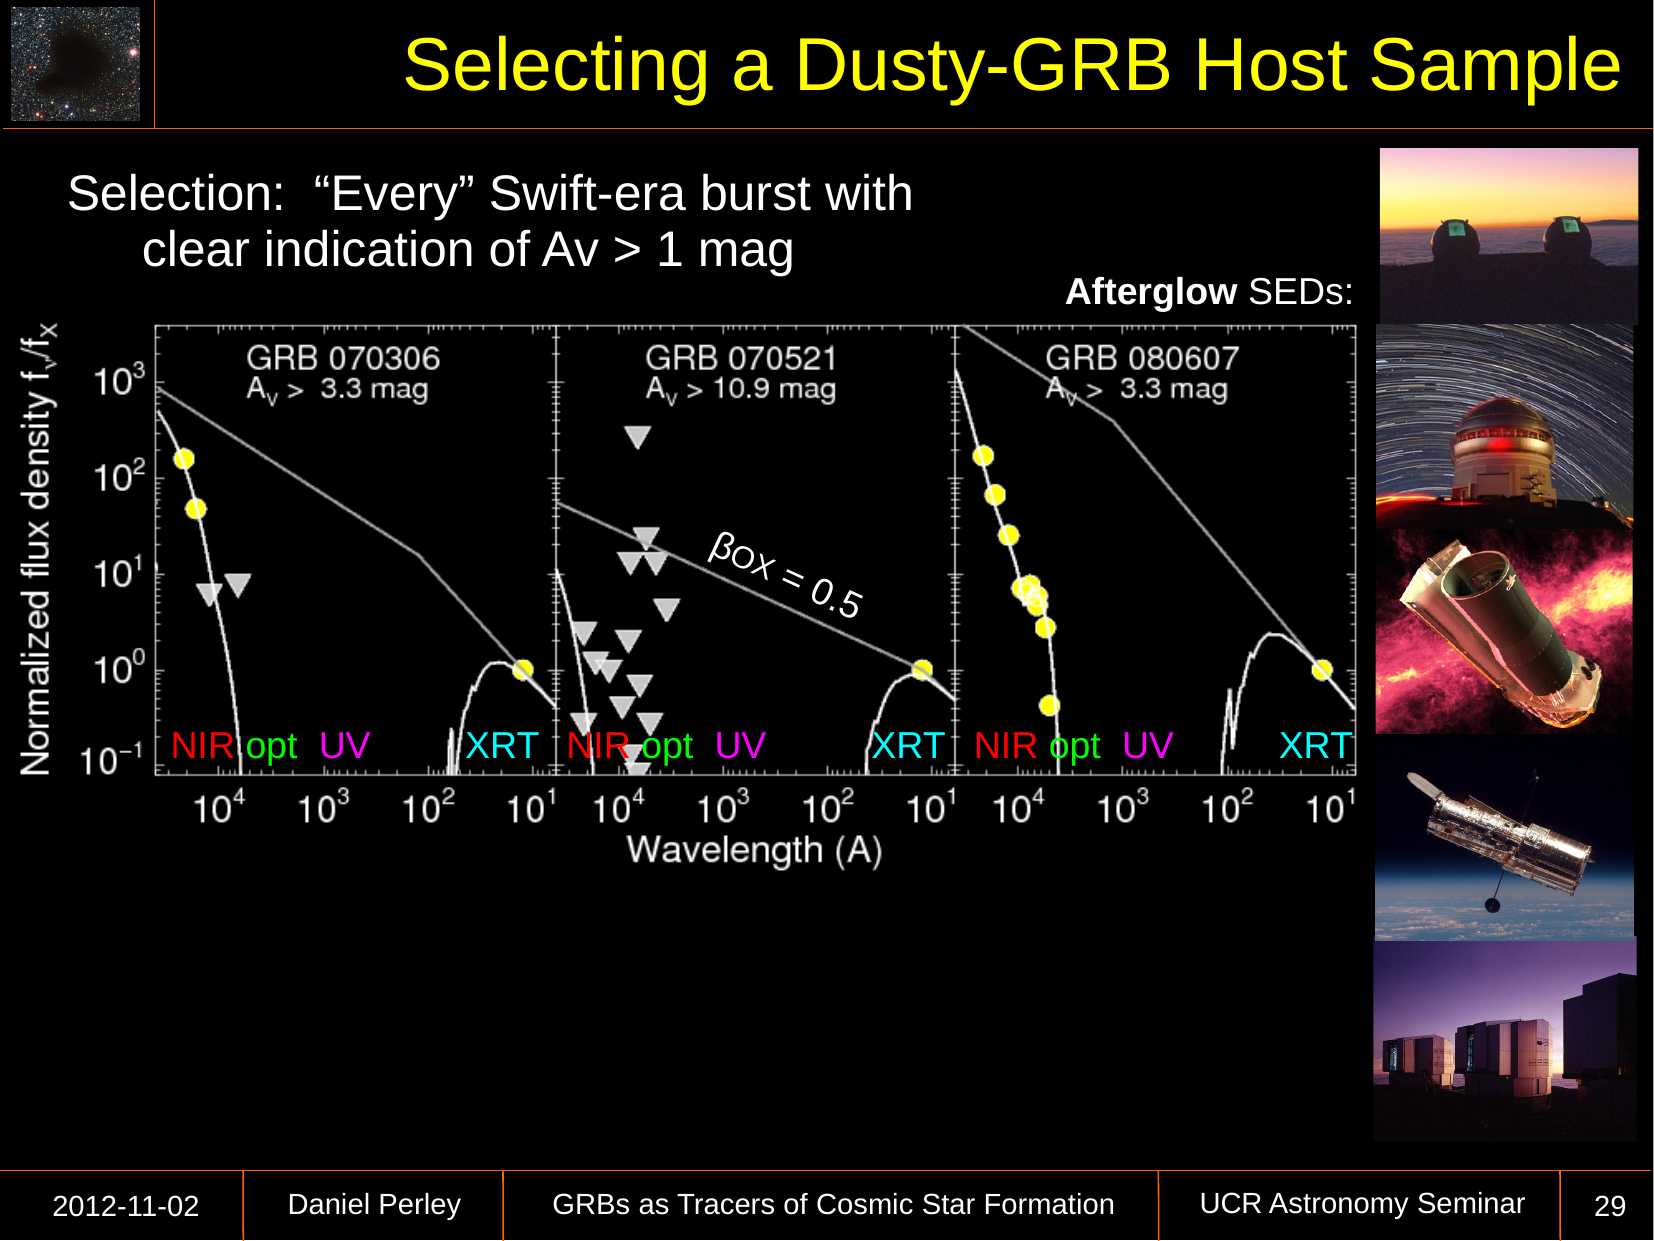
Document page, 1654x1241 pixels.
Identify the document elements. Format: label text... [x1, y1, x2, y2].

text_box NIR opt UV XRT [551, 717, 959, 774]
text_box NIR opt UV XRT [959, 717, 1372, 774]
picture [11, 7, 140, 121]
text_box NIR opt UV XRT [155, 717, 551, 774]
picture [1373, 735, 1637, 1142]
title Selecting a Dusty-GRB Host Sample [337, 21, 1624, 108]
text_box Afterglow SEDs: [981, 262, 1370, 320]
text_box Selection: “Every” Swift-era burst with clear indication of Av > 1 mag [52, 158, 985, 285]
text_box βOX = 0.5 [688, 510, 930, 663]
picture [1375, 148, 1639, 734]
picture [1, 312, 1370, 874]
